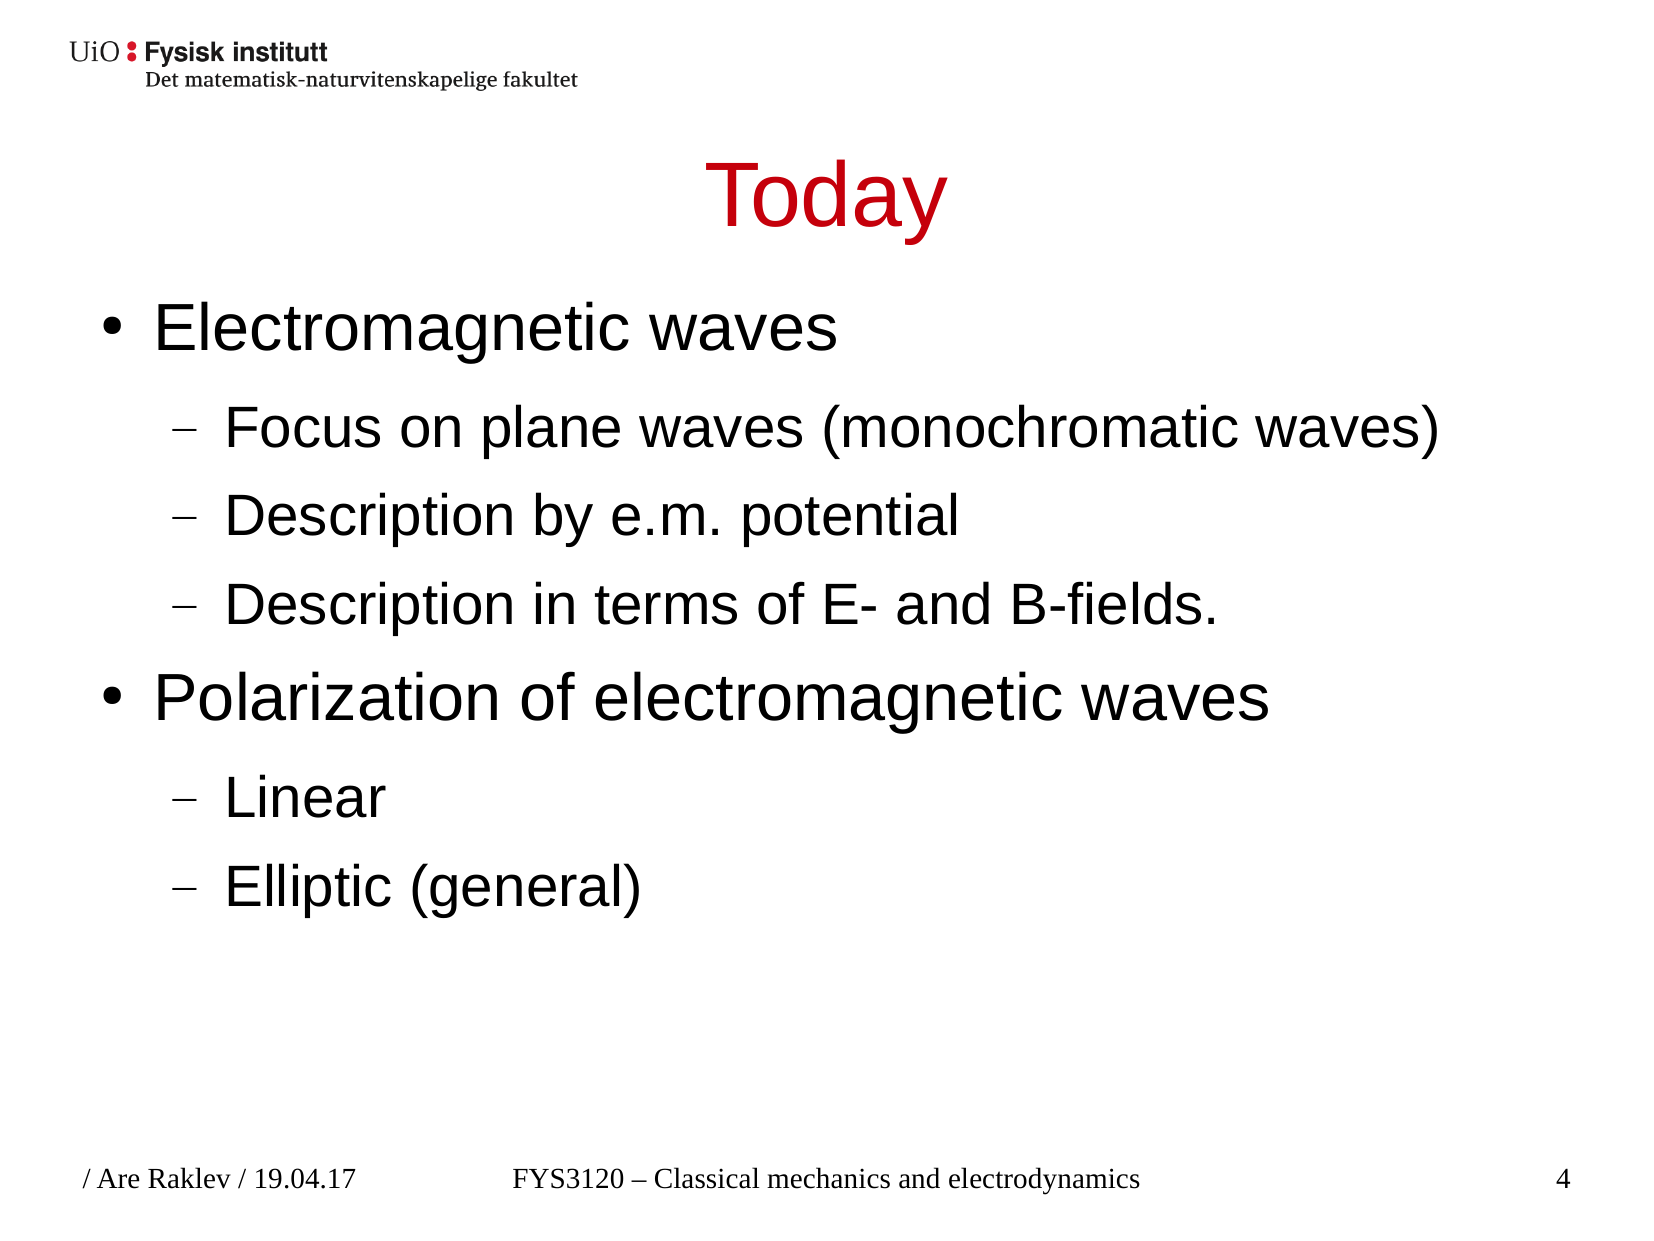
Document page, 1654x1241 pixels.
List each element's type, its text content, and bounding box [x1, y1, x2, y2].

picture [68, 37, 581, 93]
list Electromagnetic waves Focus on plane waves (monochromatic waves) Description by e.m. potential Description in terms of E- and B-fields. Polarization of electromagnetic waves Linear Elliptic (general) [82, 290, 1571, 1094]
title Today [82, 90, 1571, 290]
